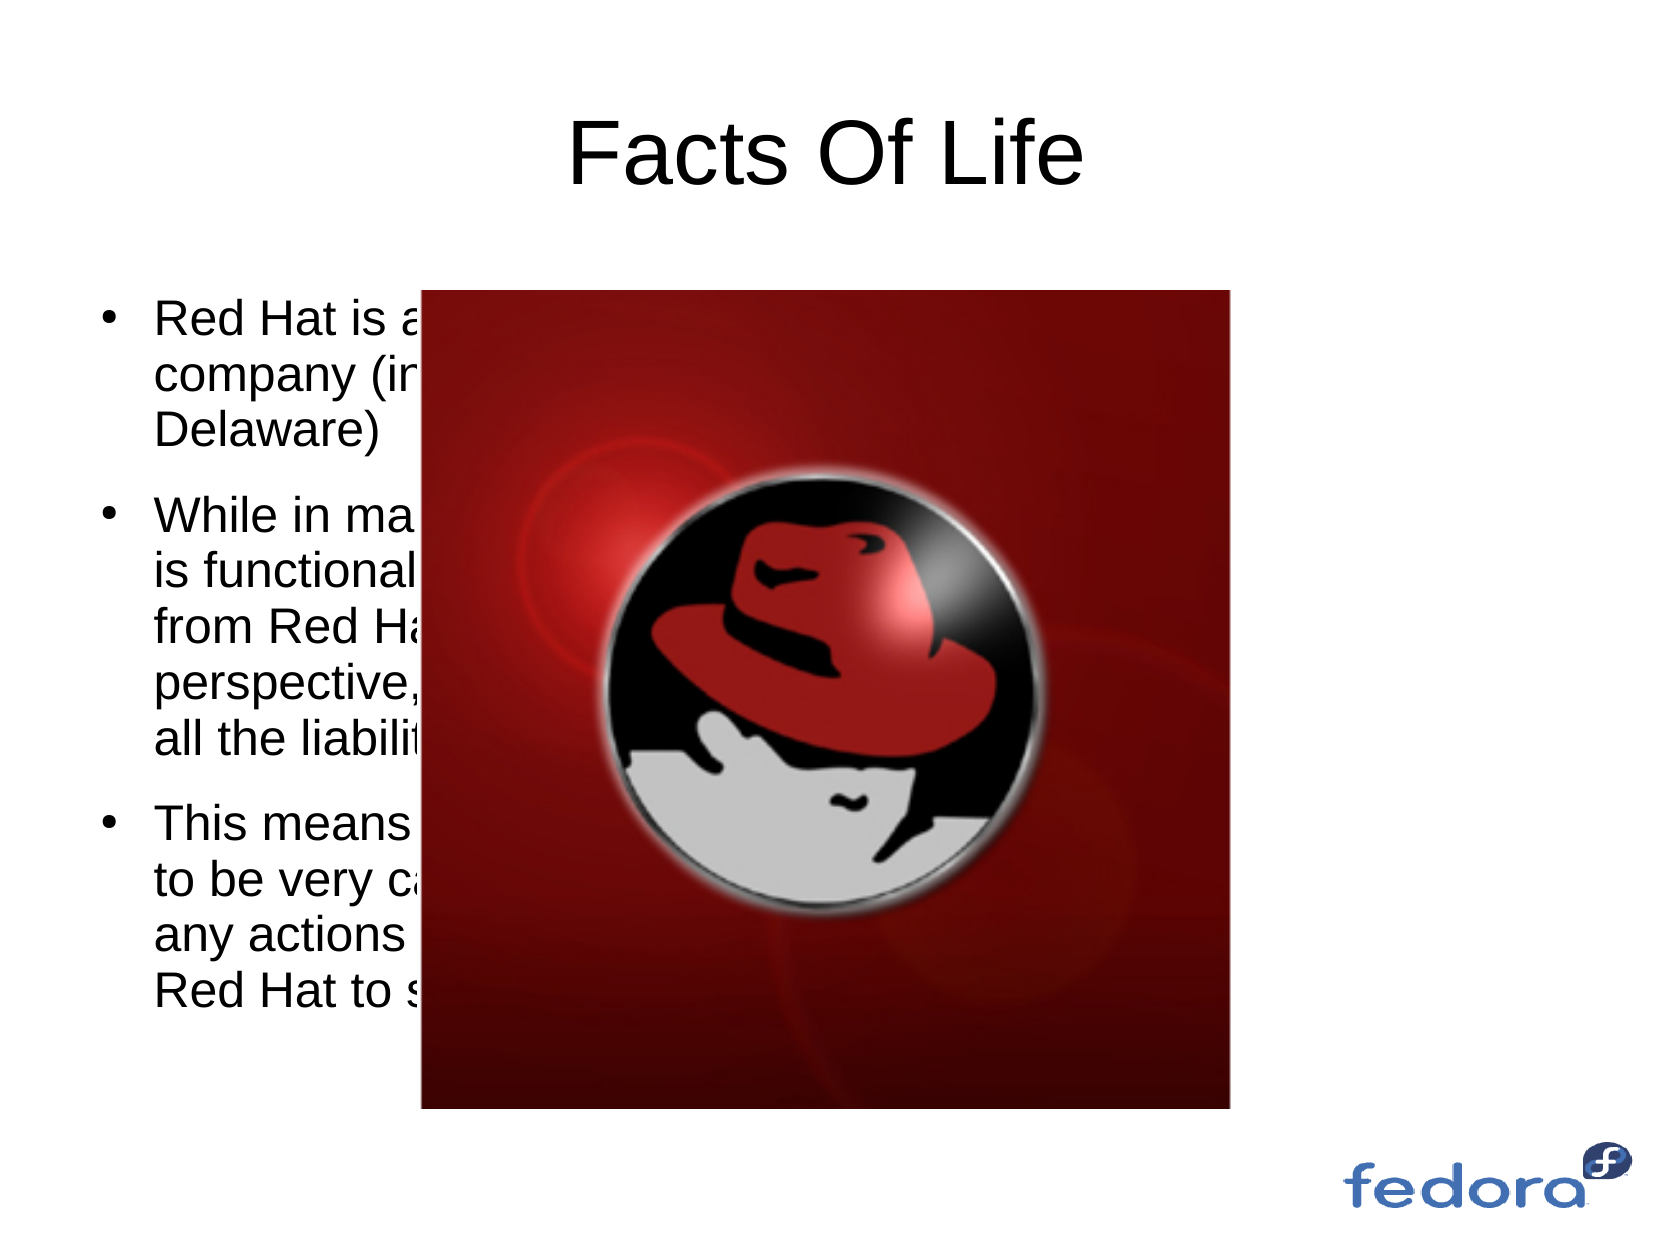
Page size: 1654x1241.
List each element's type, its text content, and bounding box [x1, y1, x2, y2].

title Facts Of Life [82, 49, 1571, 257]
picture [1332, 1124, 1651, 1227]
picture [417, 290, 1572, 1109]
list Red Hat is a US based company (incorporated in Delaware) While in many ways, Fedora is functionally independent from Red Hat, from a legal perspective, Red Hat bears all the liability of Fedora. This means that Fedora has to be very careful not to take any actions that would cause Red Hat to suffer. [82, 290, 417, 1109]
